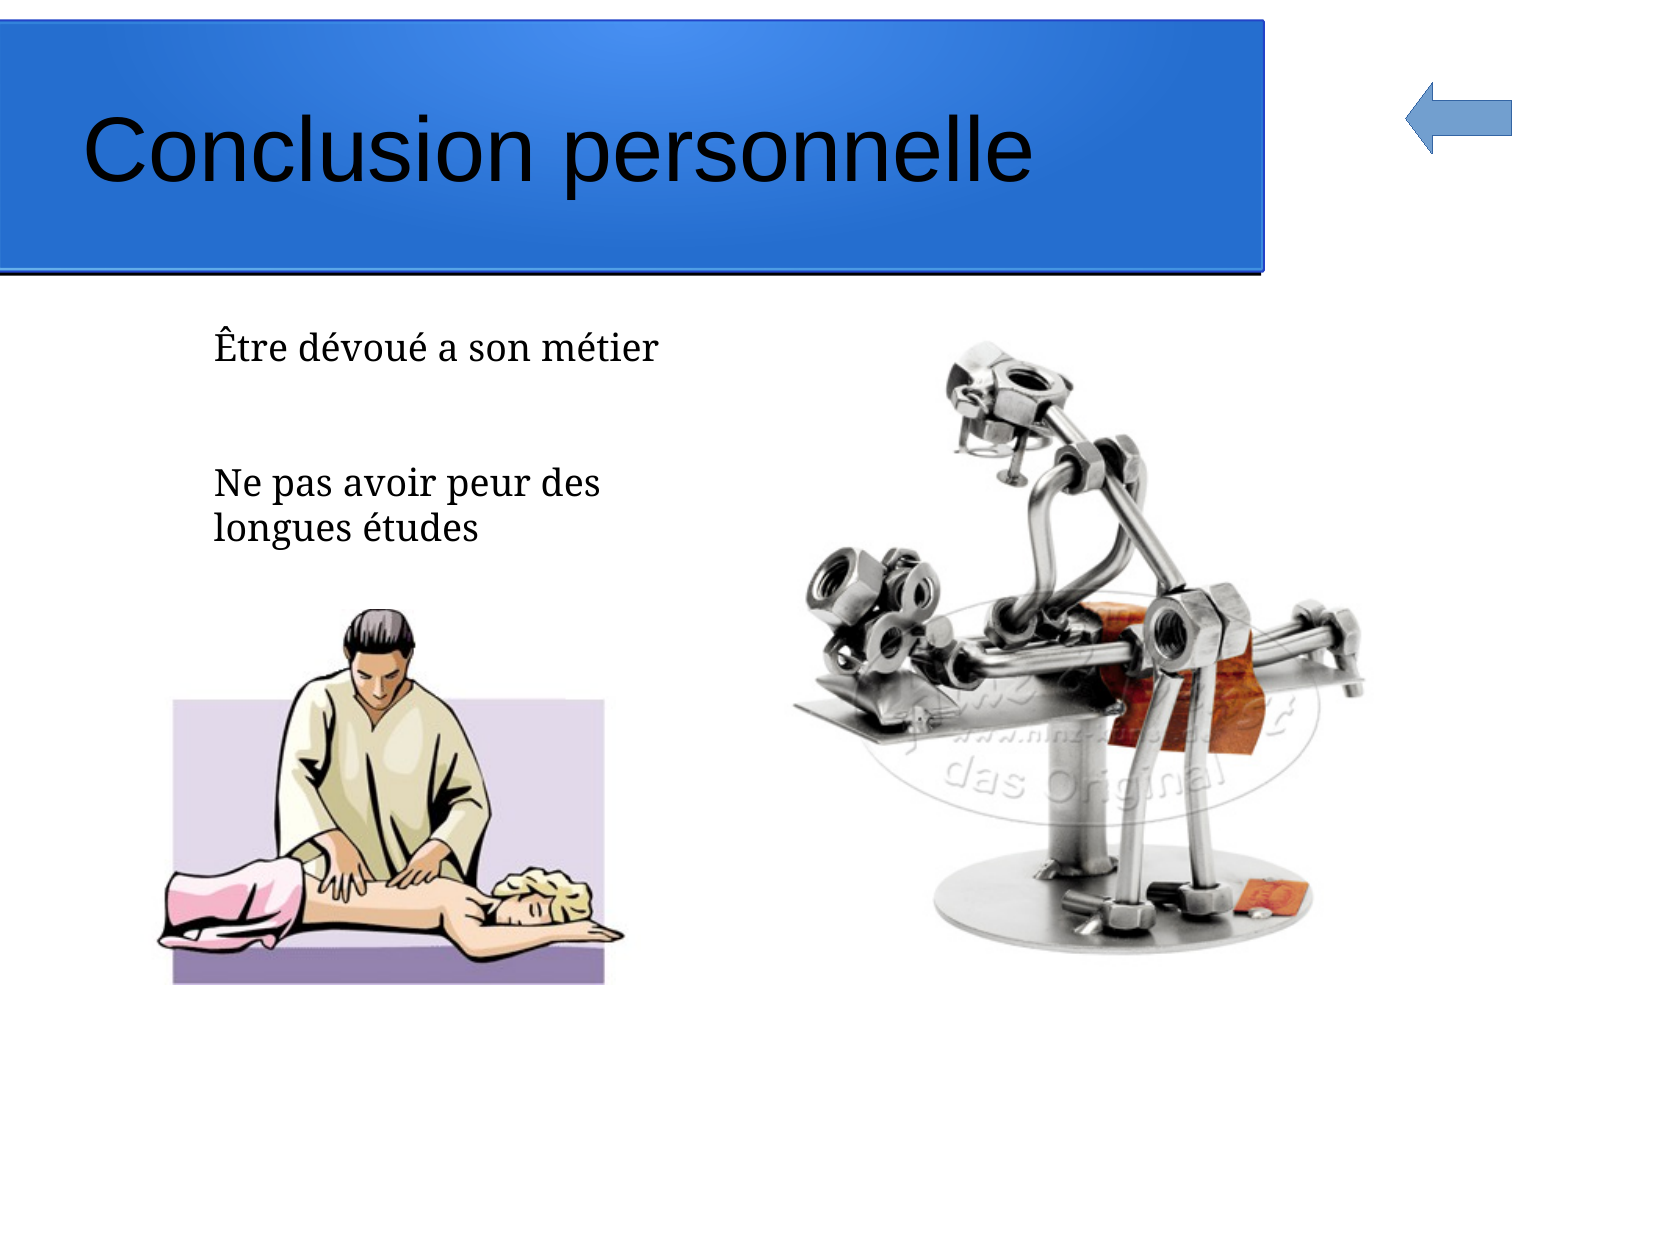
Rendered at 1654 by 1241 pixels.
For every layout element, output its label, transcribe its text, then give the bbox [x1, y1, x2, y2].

picture [773, 316, 1399, 979]
text_box [1405, 82, 1512, 154]
picture [140, 609, 641, 985]
text_box Être dévoué a son métier Ne pas avoir peur des longues études [199, 316, 715, 557]
title Conclusion personnelle [82, 47, 1235, 252]
